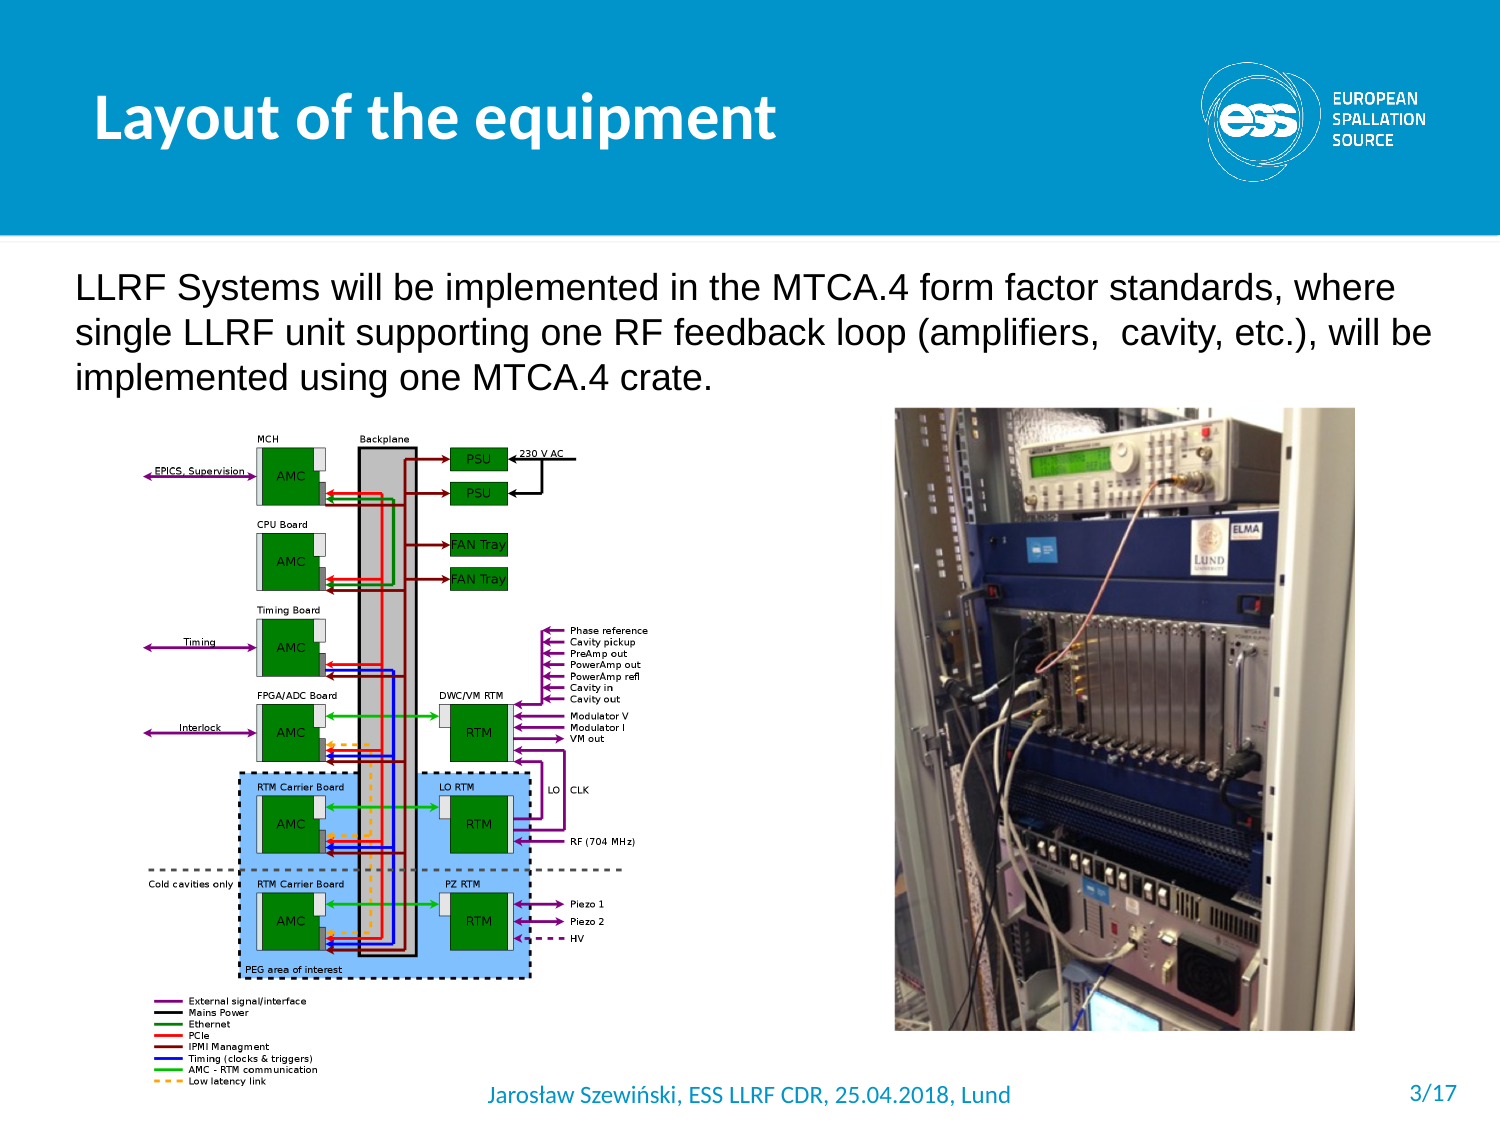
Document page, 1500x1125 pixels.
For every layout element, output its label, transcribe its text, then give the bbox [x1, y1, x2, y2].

picture [1408, 93, 1412, 104]
picture [1377, 93, 1385, 104]
picture [1381, 119, 1389, 124]
picture [1386, 134, 1392, 146]
picture [894, 407, 1355, 1031]
list LLRF Systems will be implemented in the MTCA.4 form factor standards, where single LLRF unit supporting one RF feedback loop (amplifiers, cavity, etc.), will be implemented using one MTCA.4 crate. [75, 263, 1488, 406]
text_box Jarosław Szewiński, ESS LLRF CDR, 25.04.2018, Lund [11, 1073, 1489, 1114]
picture [141, 433, 648, 1073]
text_box Layout of the equipment [94, 19, 1373, 207]
picture [1388, 93, 1394, 104]
